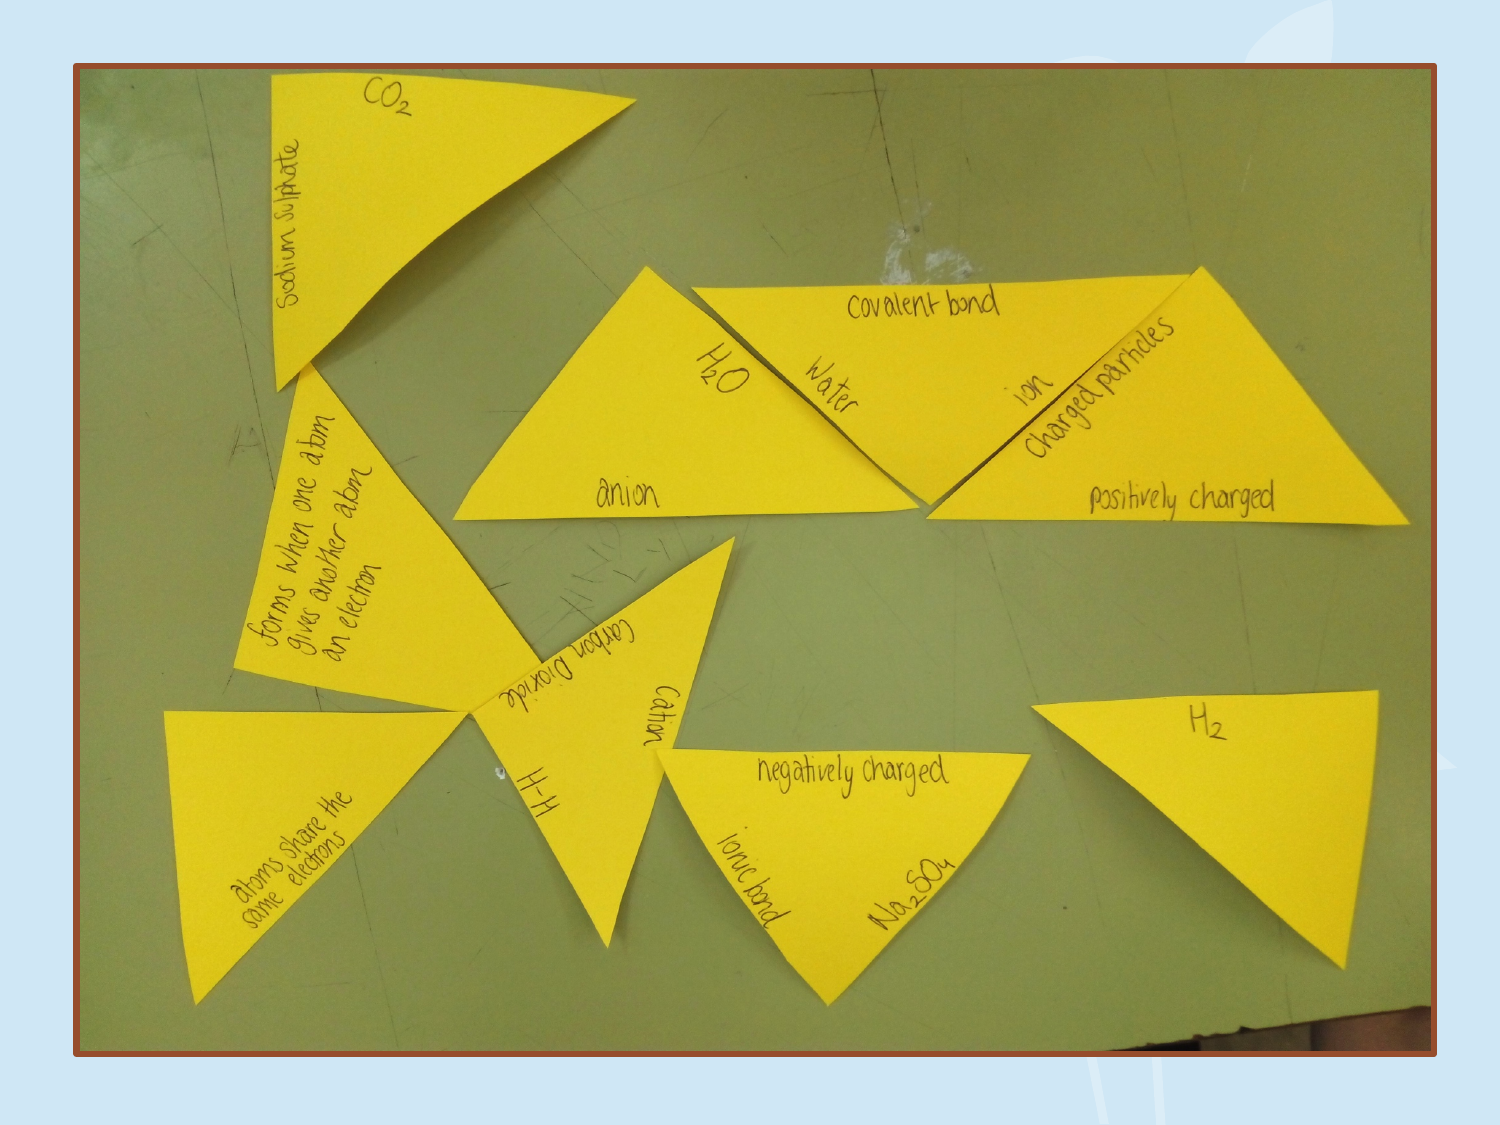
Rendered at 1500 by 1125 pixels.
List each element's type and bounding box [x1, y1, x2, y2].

picture [79, 68, 1431, 1051]
